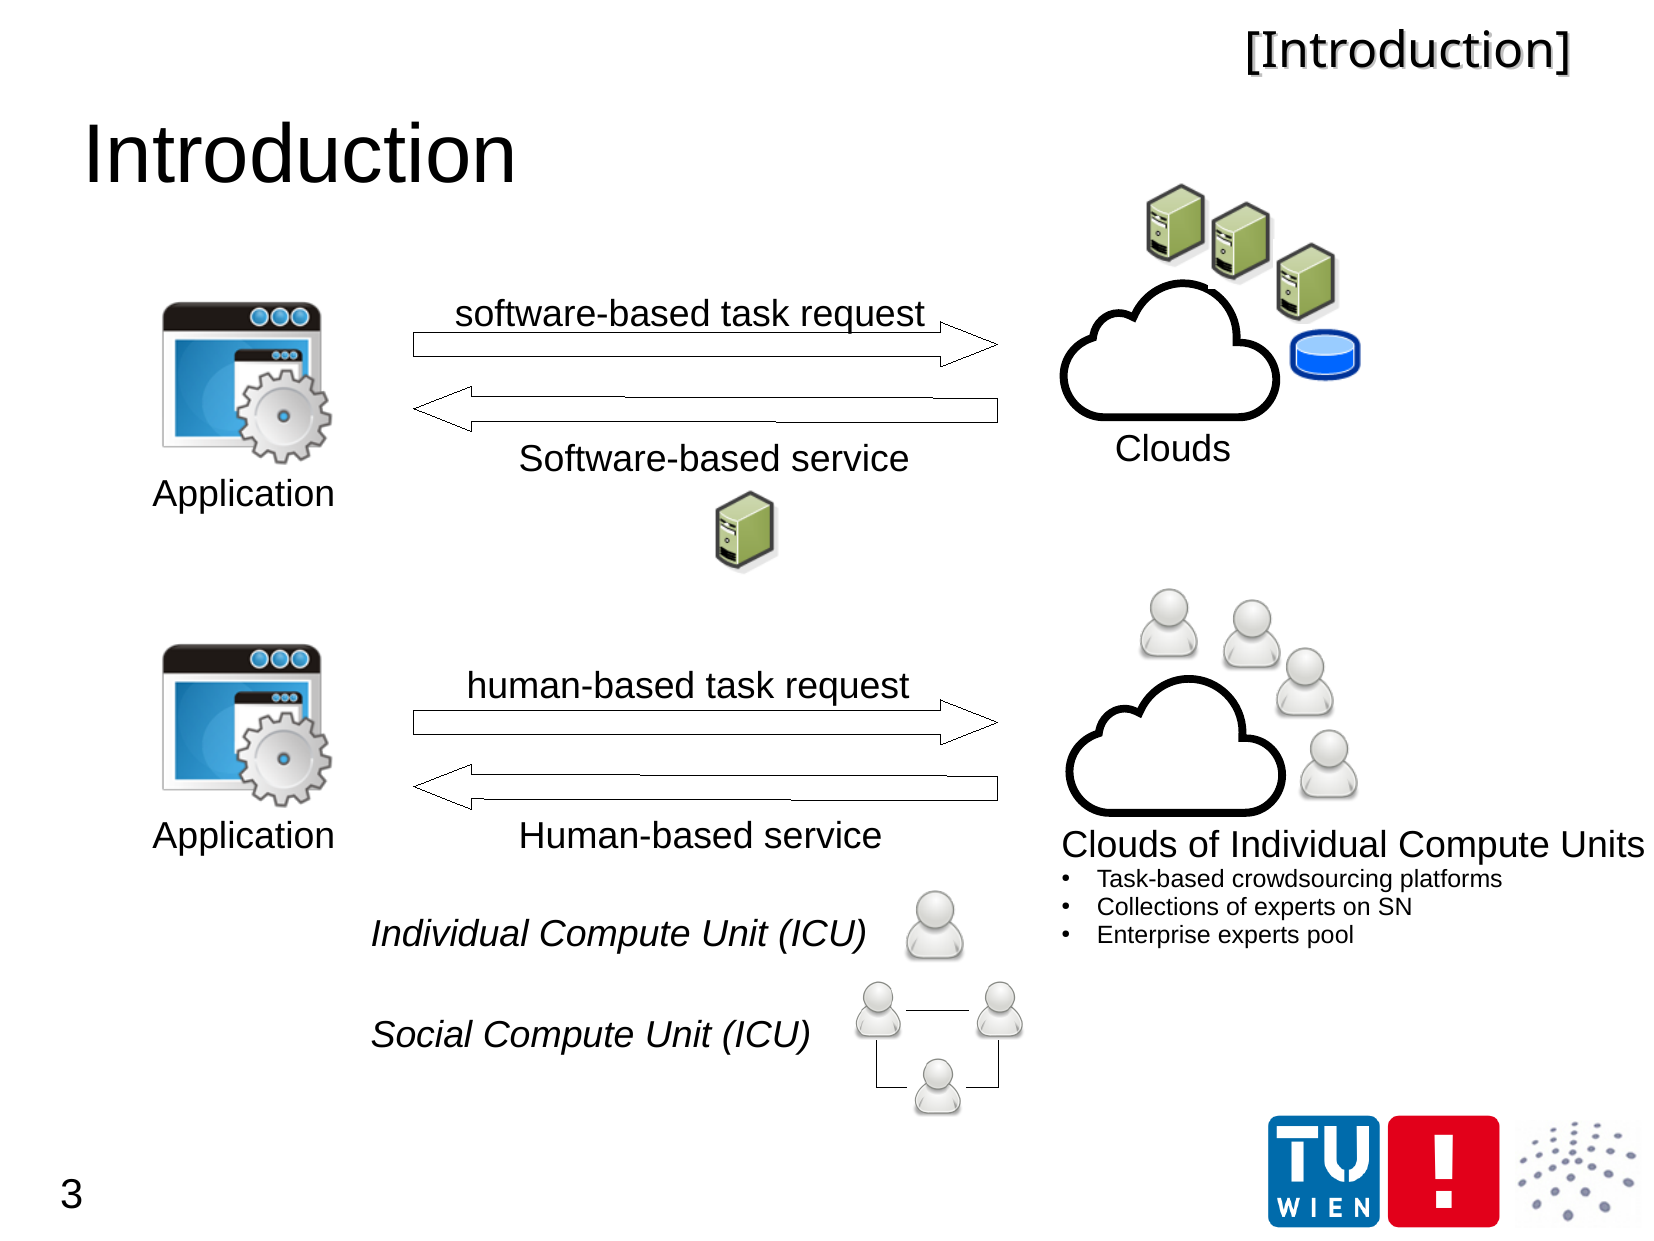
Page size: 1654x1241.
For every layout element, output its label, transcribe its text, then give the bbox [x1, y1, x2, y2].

text_box software-based task request [440, 285, 940, 342]
text_box Individual Compute Unit (ICU) [355, 905, 883, 963]
text_box [413, 386, 998, 432]
text_box human-based task request [451, 657, 925, 714]
picture [151, 626, 333, 807]
text_box Application [137, 807, 351, 865]
text_box [Introduction] [1230, 6, 1591, 86]
text_box Software-based service [503, 429, 925, 487]
picture [968, 980, 1029, 1041]
text_box Clouds of Individual Compute Units Task-based crowdsourcing platforms Collections of experts on SN Enterprise experts pool [1046, 815, 1654, 958]
picture [712, 487, 780, 578]
picture [906, 1057, 967, 1118]
picture [1049, 587, 1366, 815]
picture [1515, 1120, 1642, 1228]
picture [151, 284, 333, 465]
text_box Application [137, 465, 351, 522]
text_box [413, 699, 998, 745]
text_box Social Compute Unit (ICU) [355, 1005, 827, 1063]
picture [1261, 1110, 1507, 1234]
text_box Clouds [1099, 420, 1246, 477]
text_box [413, 321, 998, 367]
picture [1043, 180, 1366, 477]
text_box [413, 764, 998, 810]
text_box Human-based service [503, 807, 898, 865]
title Introduction [82, 73, 1571, 234]
picture [896, 889, 972, 965]
picture [847, 980, 907, 1041]
